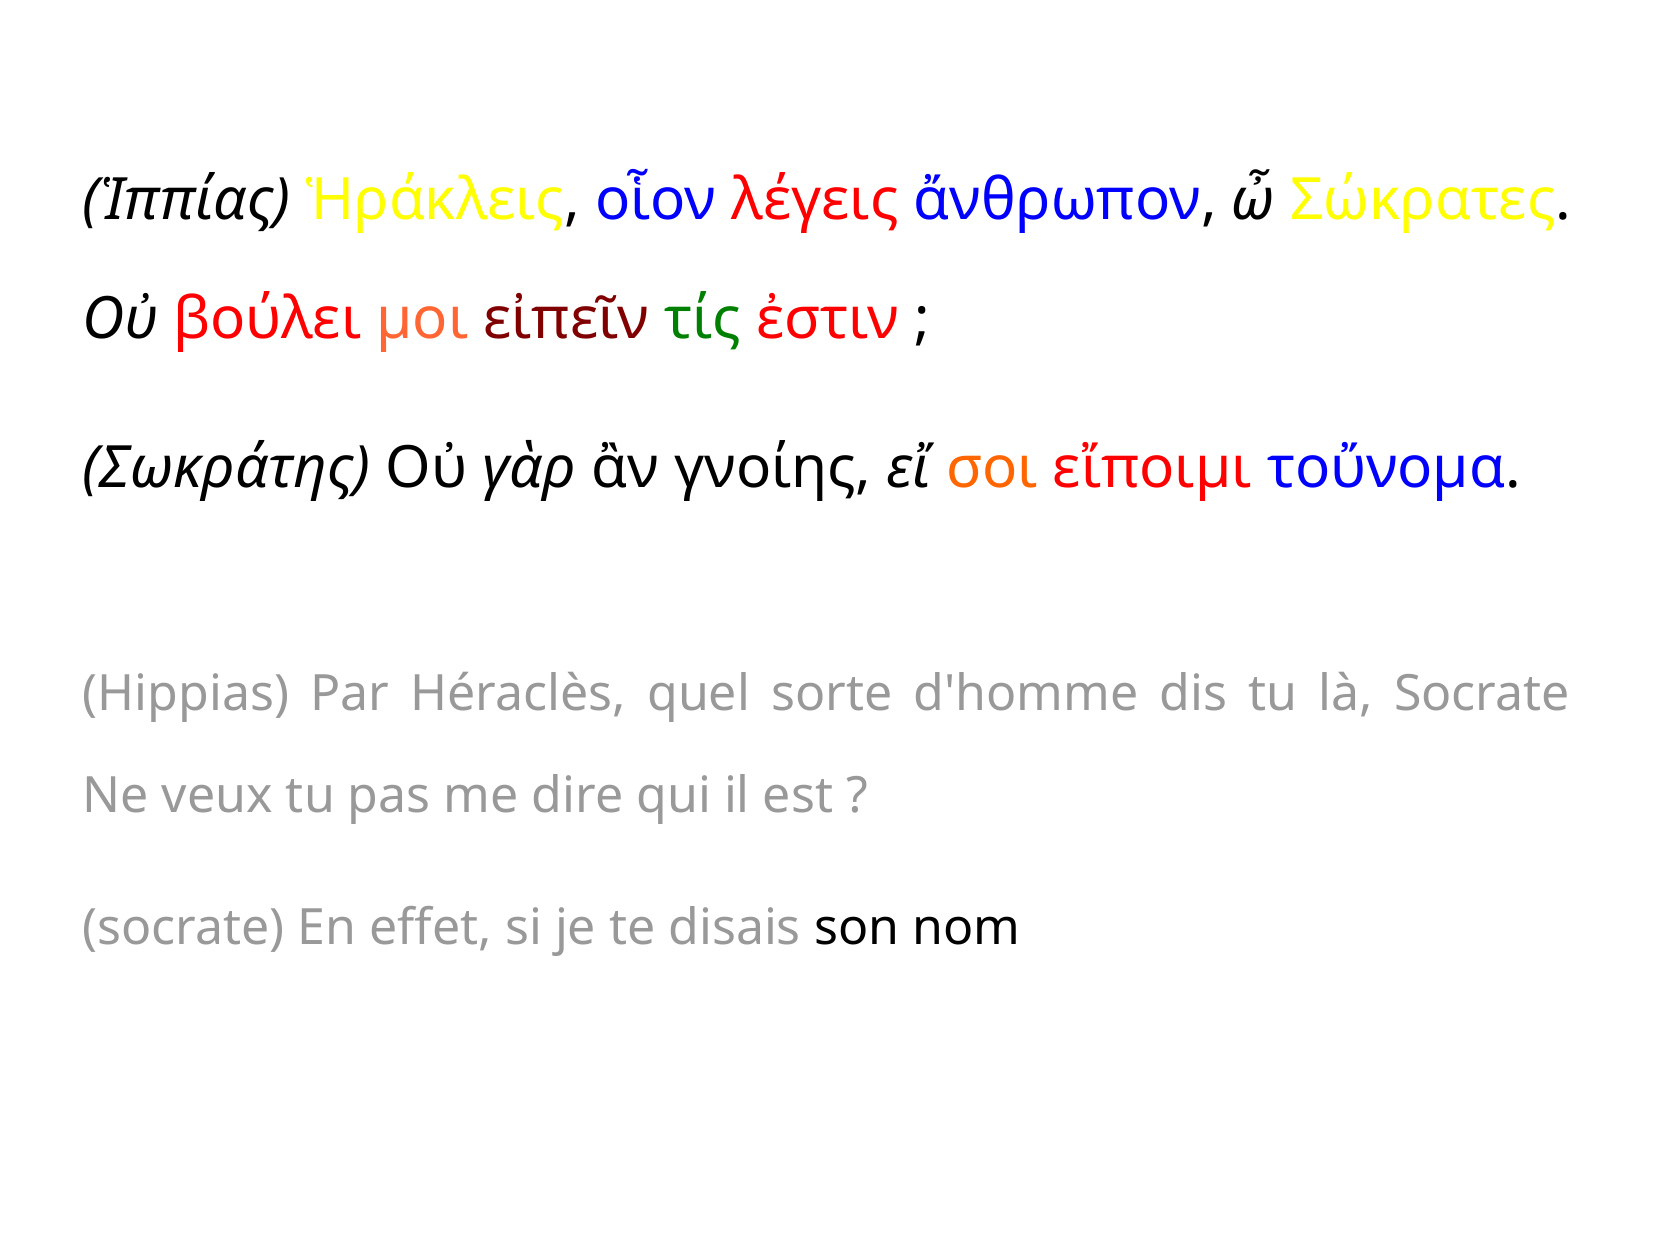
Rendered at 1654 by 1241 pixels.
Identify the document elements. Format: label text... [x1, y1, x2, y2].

list (Ἱππίας) Ἡράκλεις, οἷον λέγεις ἄνθρωπον, ὦ Σώκρατες. Οὐ βούλει μοι εἰπεῖν τίς ἐστιν ; (Σωκράτης) Οὐ γὰρ ἂν γνοίης, εἴ σοι εἴποιμι τοὔνομα. (Hippias) Par Héraclès, quel sorte d'homme dis tu là, Socrate Ne veux tu pas me dire qui il est ? (socrate) En effet, si je te disais son nom [82, 118, 1571, 1241]
